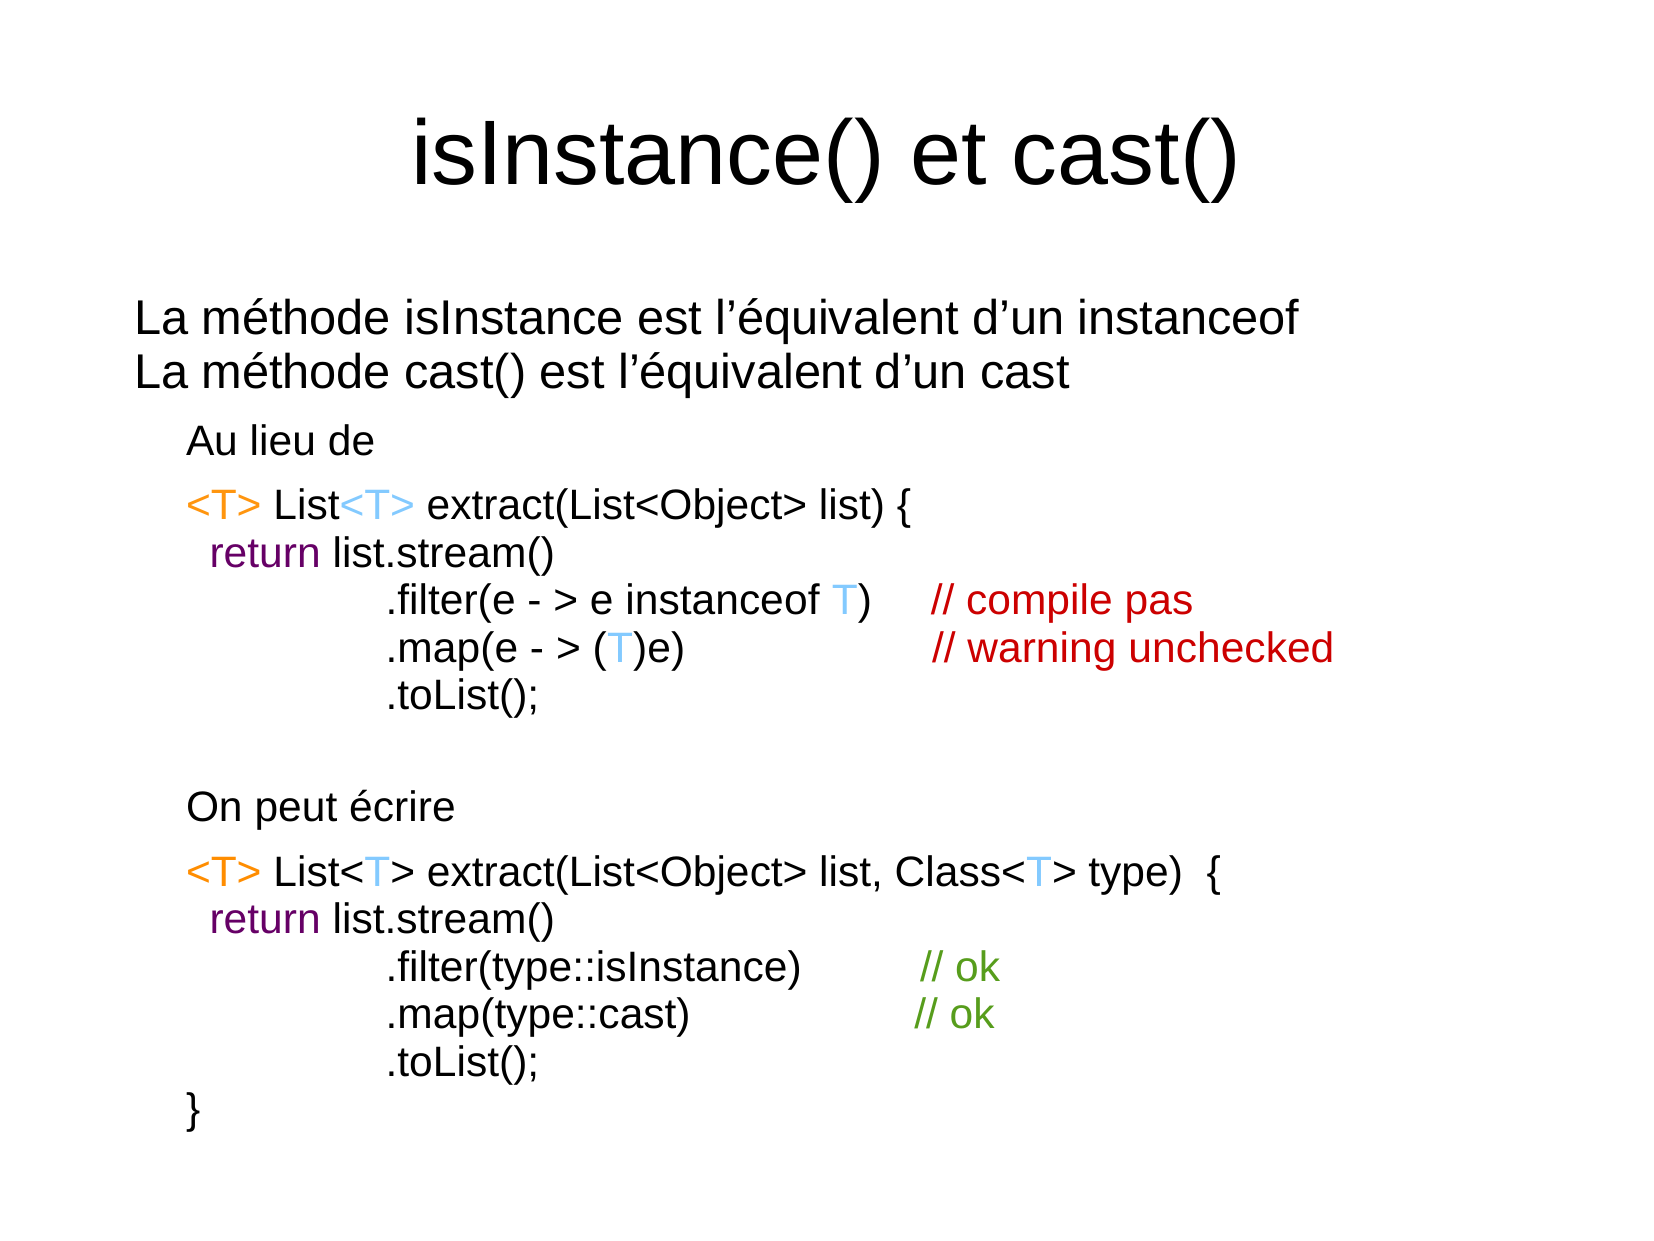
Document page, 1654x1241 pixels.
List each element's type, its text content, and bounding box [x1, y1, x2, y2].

list La méthode isInstance est l’équivalent d’un instanceof La méthode cast() est l’équivalent d’un cast Au lieu de <T> List<T> extract(List<Object> list) { return list.stream() .filter(e - > e instanceof T) // compile pas .map(e - > (T)e) // warning unchecked .toList(); On peut écrire <T> List<T> extract(List<Object> list, Class<T> type) { return list.stream() .filter(type::isInstance) // ok .map(type::cast) // ok .toList(); } [82, 290, 1571, 1141]
title isInstance() et cast() [82, 49, 1571, 257]
